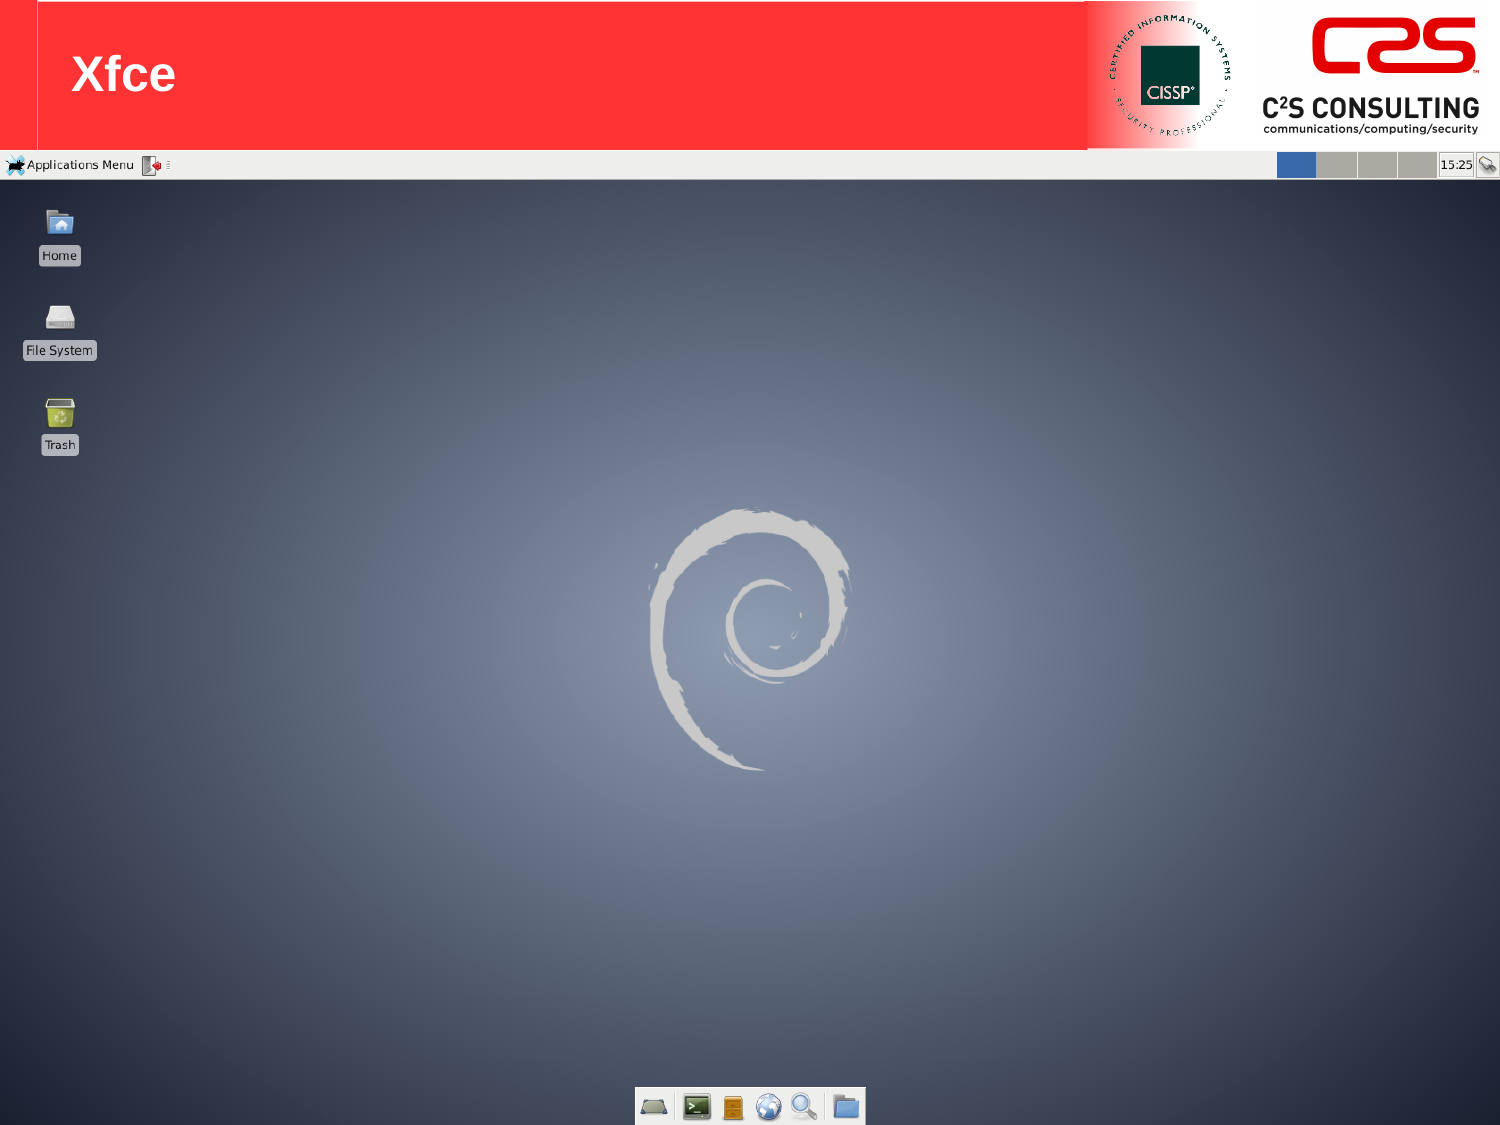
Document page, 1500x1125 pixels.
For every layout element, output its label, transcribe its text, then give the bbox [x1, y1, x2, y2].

picture [1107, 10, 1233, 140]
picture [0, 151, 1500, 1125]
title Xfce [56, 1, 1107, 151]
picture [1256, 0, 1486, 139]
